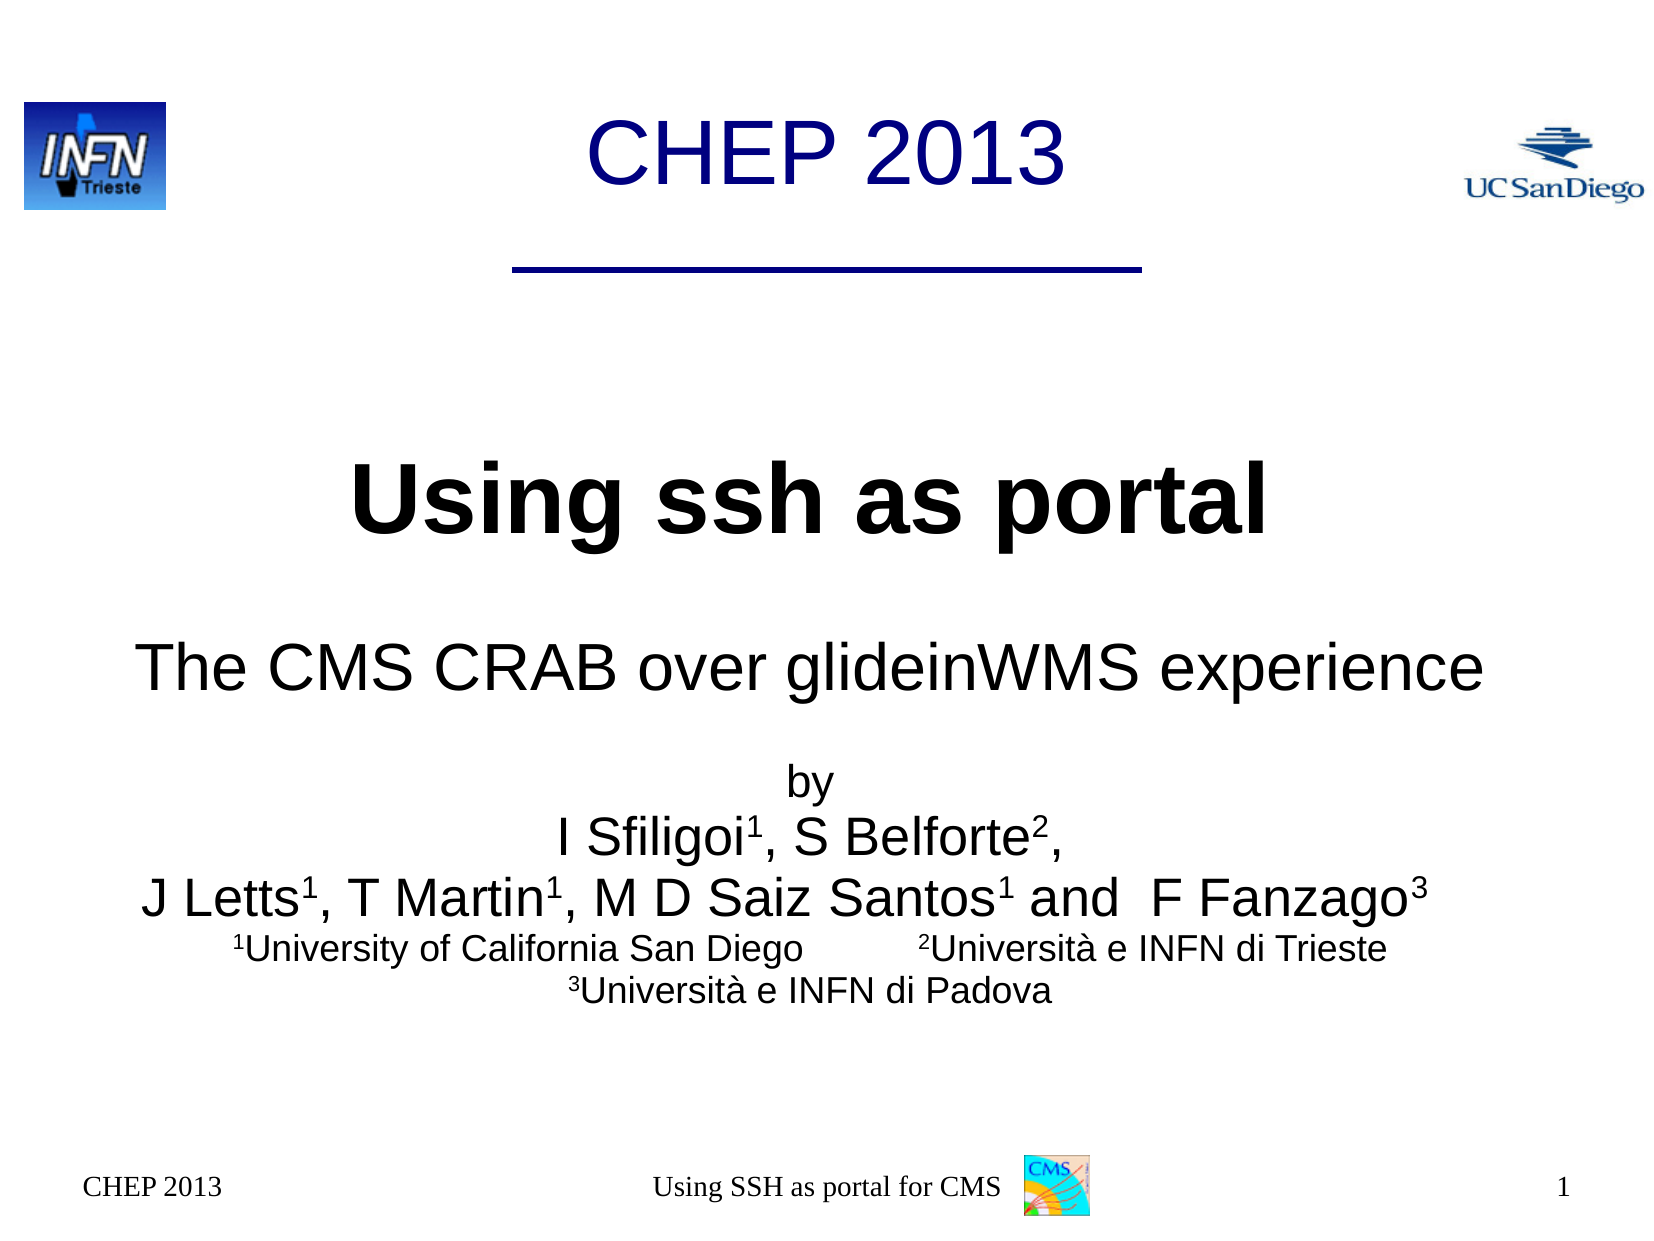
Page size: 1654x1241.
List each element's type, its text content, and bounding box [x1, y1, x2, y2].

picture [24, 102, 82, 210]
title CHEP 2013 [82, 49, 1571, 257]
subtitle Using ssh as portal The CMS CRAB over glideinWMS experience by I Sfiligoi1, S Belforte2, J Letts1, T Martin1, M D Saiz Santos1 and F Fanzago3 1University of California San Diego 2Università e INFN di Trieste 3Università e INFN di Padova [82, 330, 1538, 1126]
picture [1571, 89, 1654, 240]
picture [1024, 1155, 1090, 1216]
